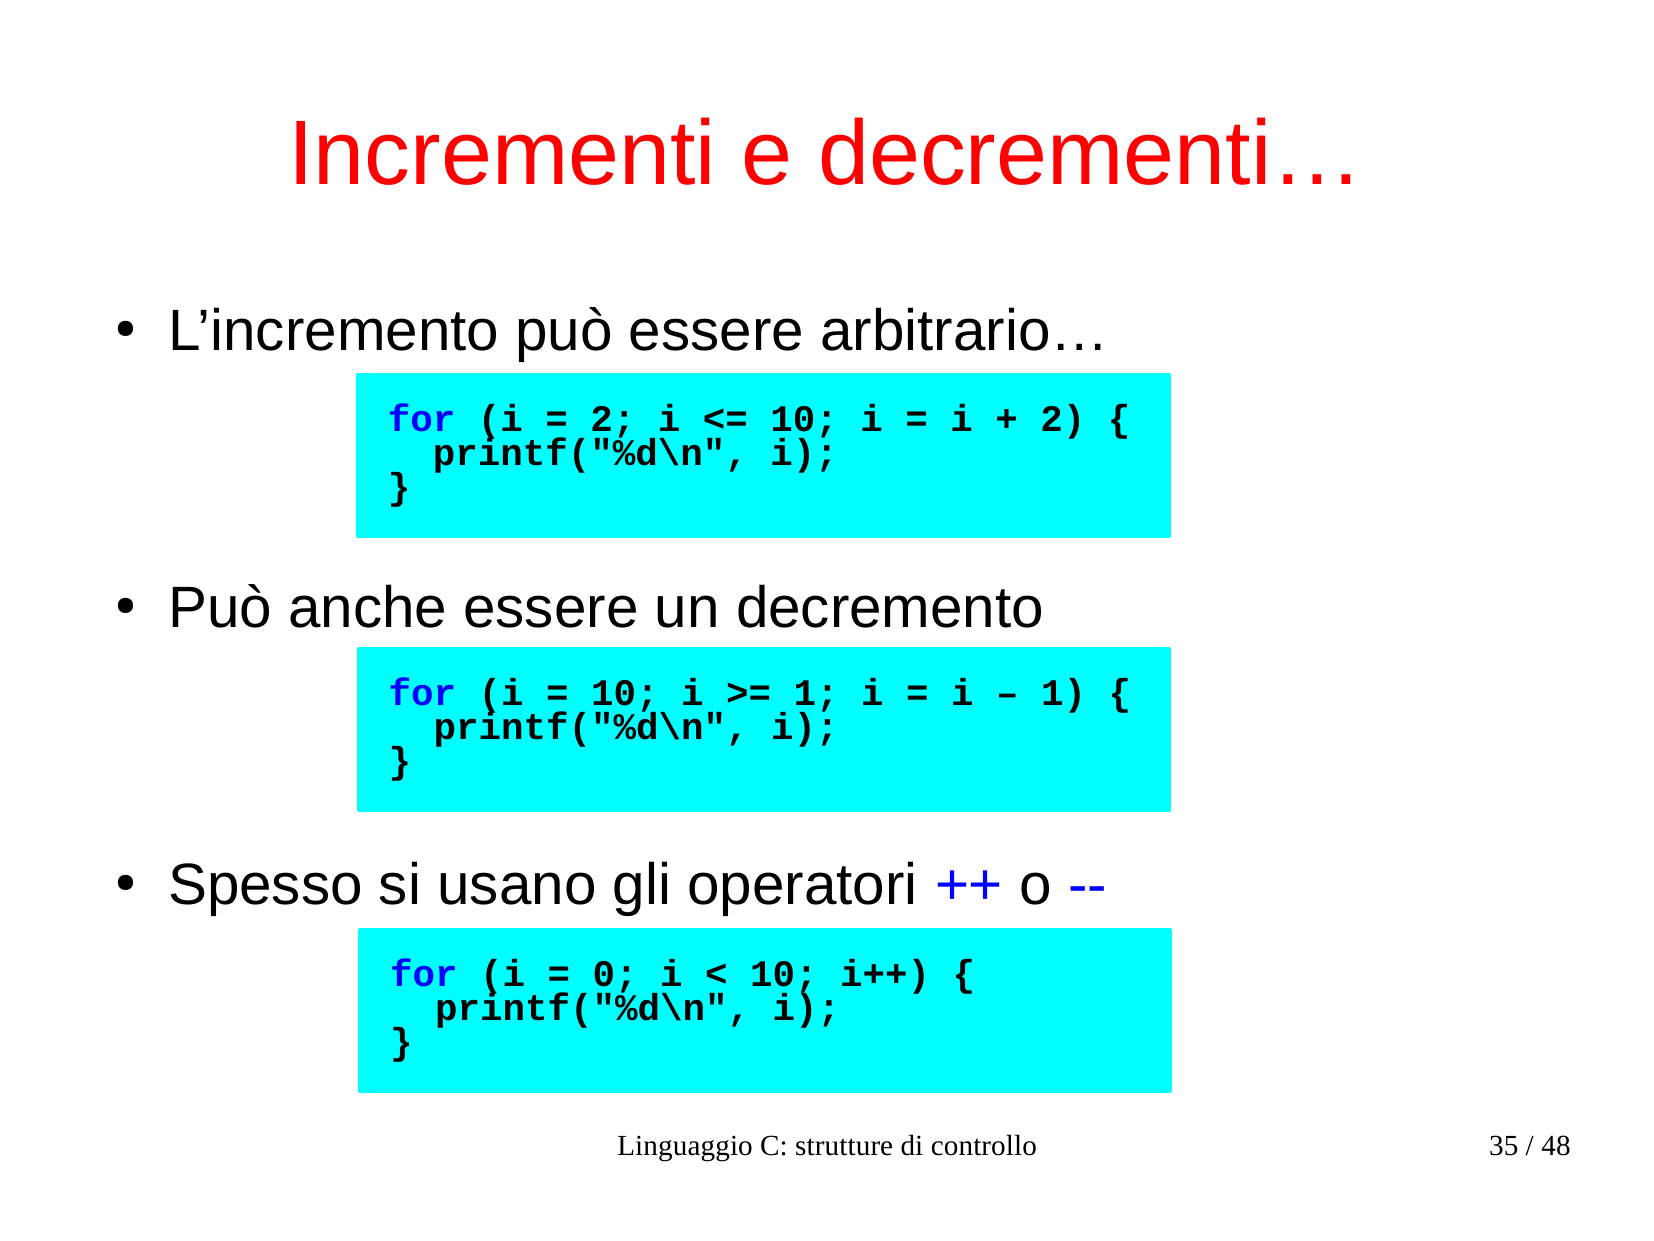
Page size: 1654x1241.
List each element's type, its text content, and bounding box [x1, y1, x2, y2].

list L’incremento può essere arbitrario… Può anche essere un decremento Spesso si usano gli operatori ++ o -- [82, 290, 1571, 1109]
title Incrementi e decrementi… [82, 49, 1571, 257]
text_box for (i = 10; i >= 1; i = i – 1) { printf("%d\n", i); } [358, 648, 1170, 811]
text_box for (i = 2; i <= 10; i = i + 2) { printf("%d\n", i); } [357, 375, 1170, 537]
text_box for (i = 0; i < 10; i++) { printf("%d\n", i); } [360, 930, 1171, 1092]
